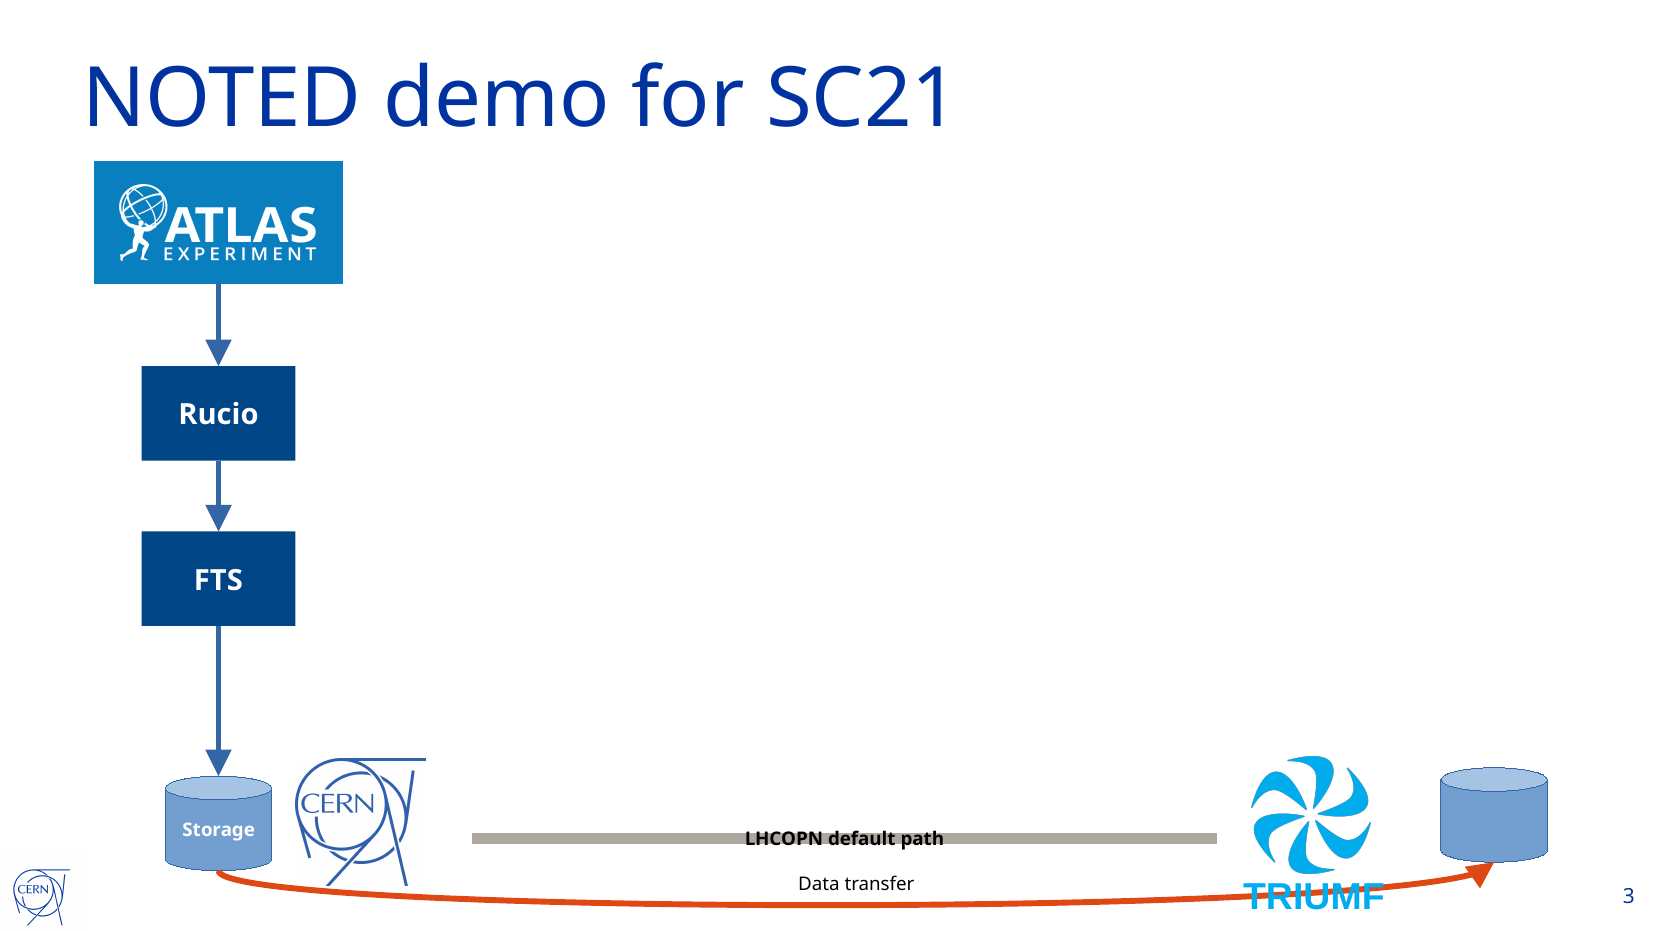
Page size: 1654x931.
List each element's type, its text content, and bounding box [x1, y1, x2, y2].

text_box FTS [141, 531, 296, 626]
picture [295, 758, 426, 886]
text_box [1440, 780, 1548, 863]
text_box Rucio [141, 366, 296, 461]
title NOTED demo for SC21 [82, 37, 1571, 193]
picture [0, 850, 127, 931]
picture [94, 161, 343, 284]
picture [1251, 756, 1371, 867]
text_box TRIUMF [1228, 867, 1400, 925]
text_box Storage [165, 790, 272, 871]
